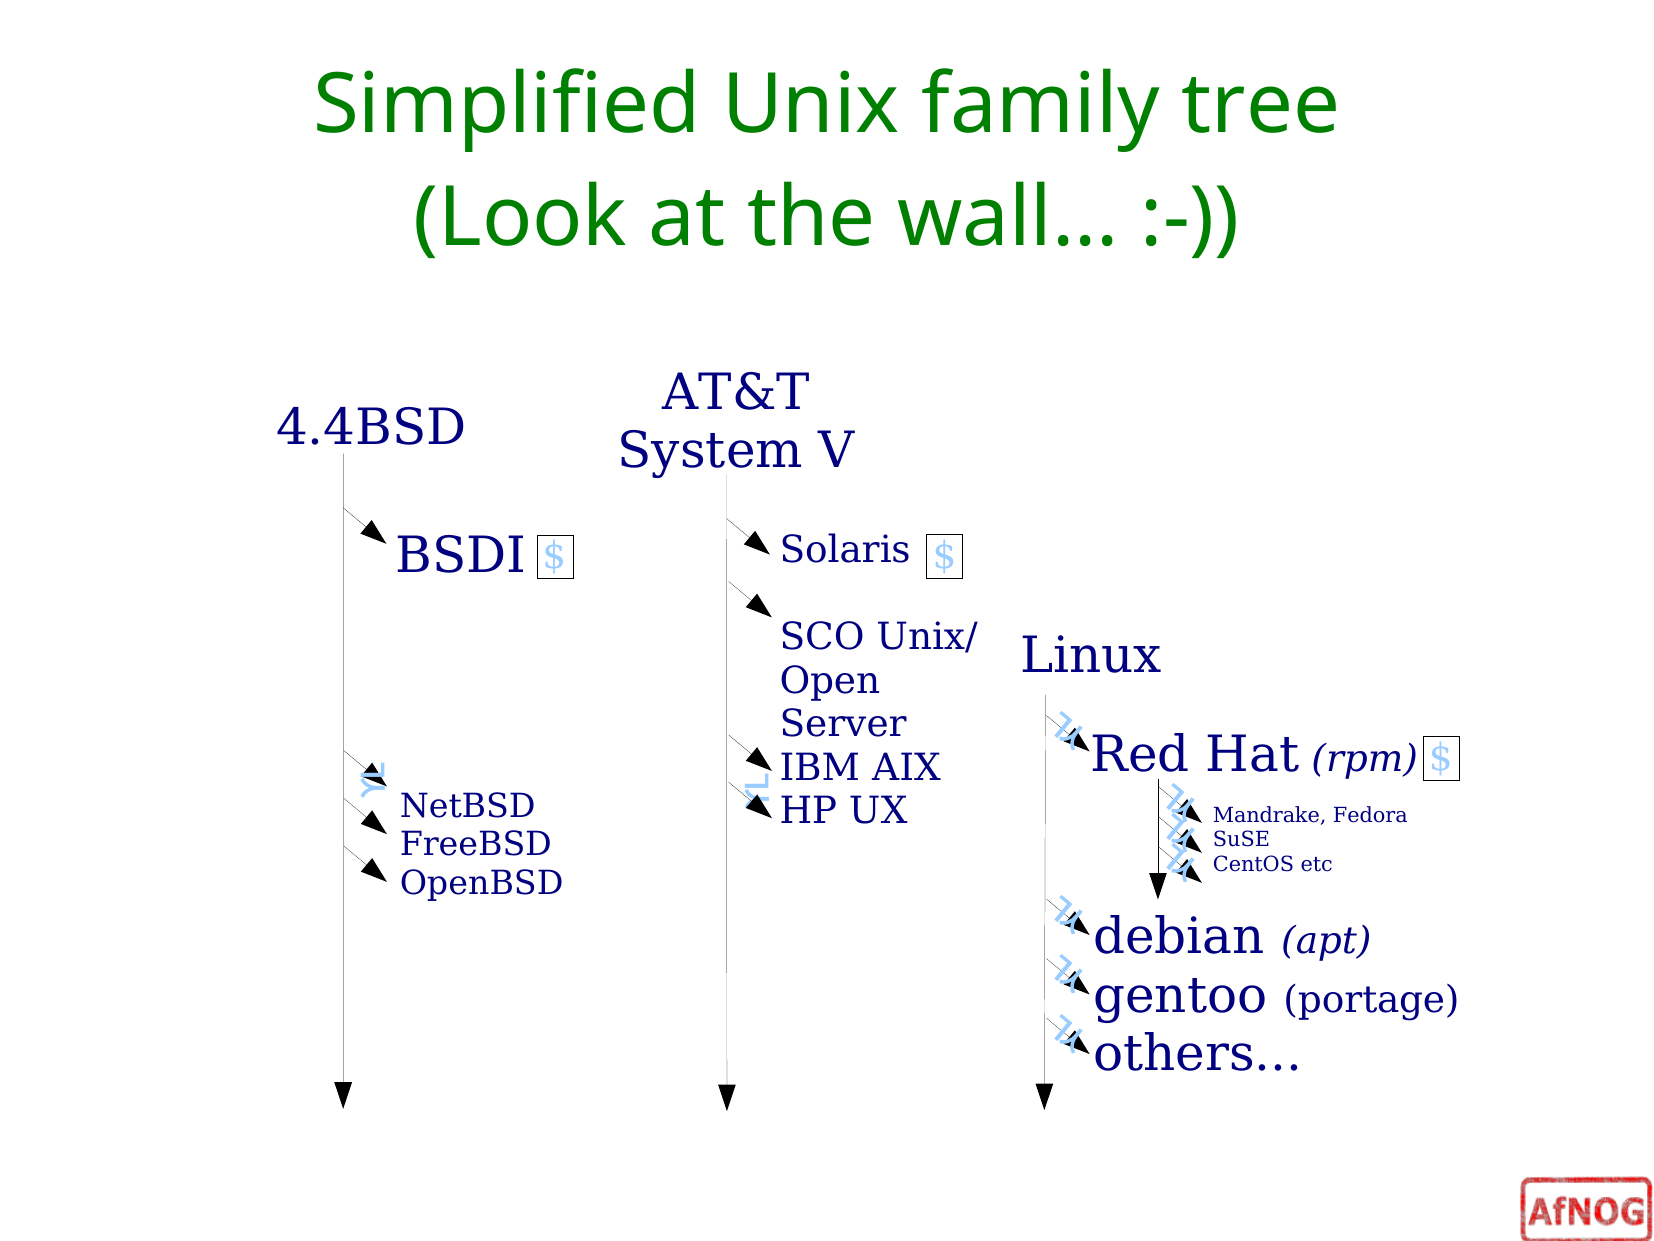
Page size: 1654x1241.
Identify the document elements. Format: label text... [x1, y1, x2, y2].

picture [1519, 1175, 1654, 1241]
chart [121, 335, 1560, 1145]
title Simplified Unix family tree (Look at the wall... :-)) [121, 59, 1533, 254]
